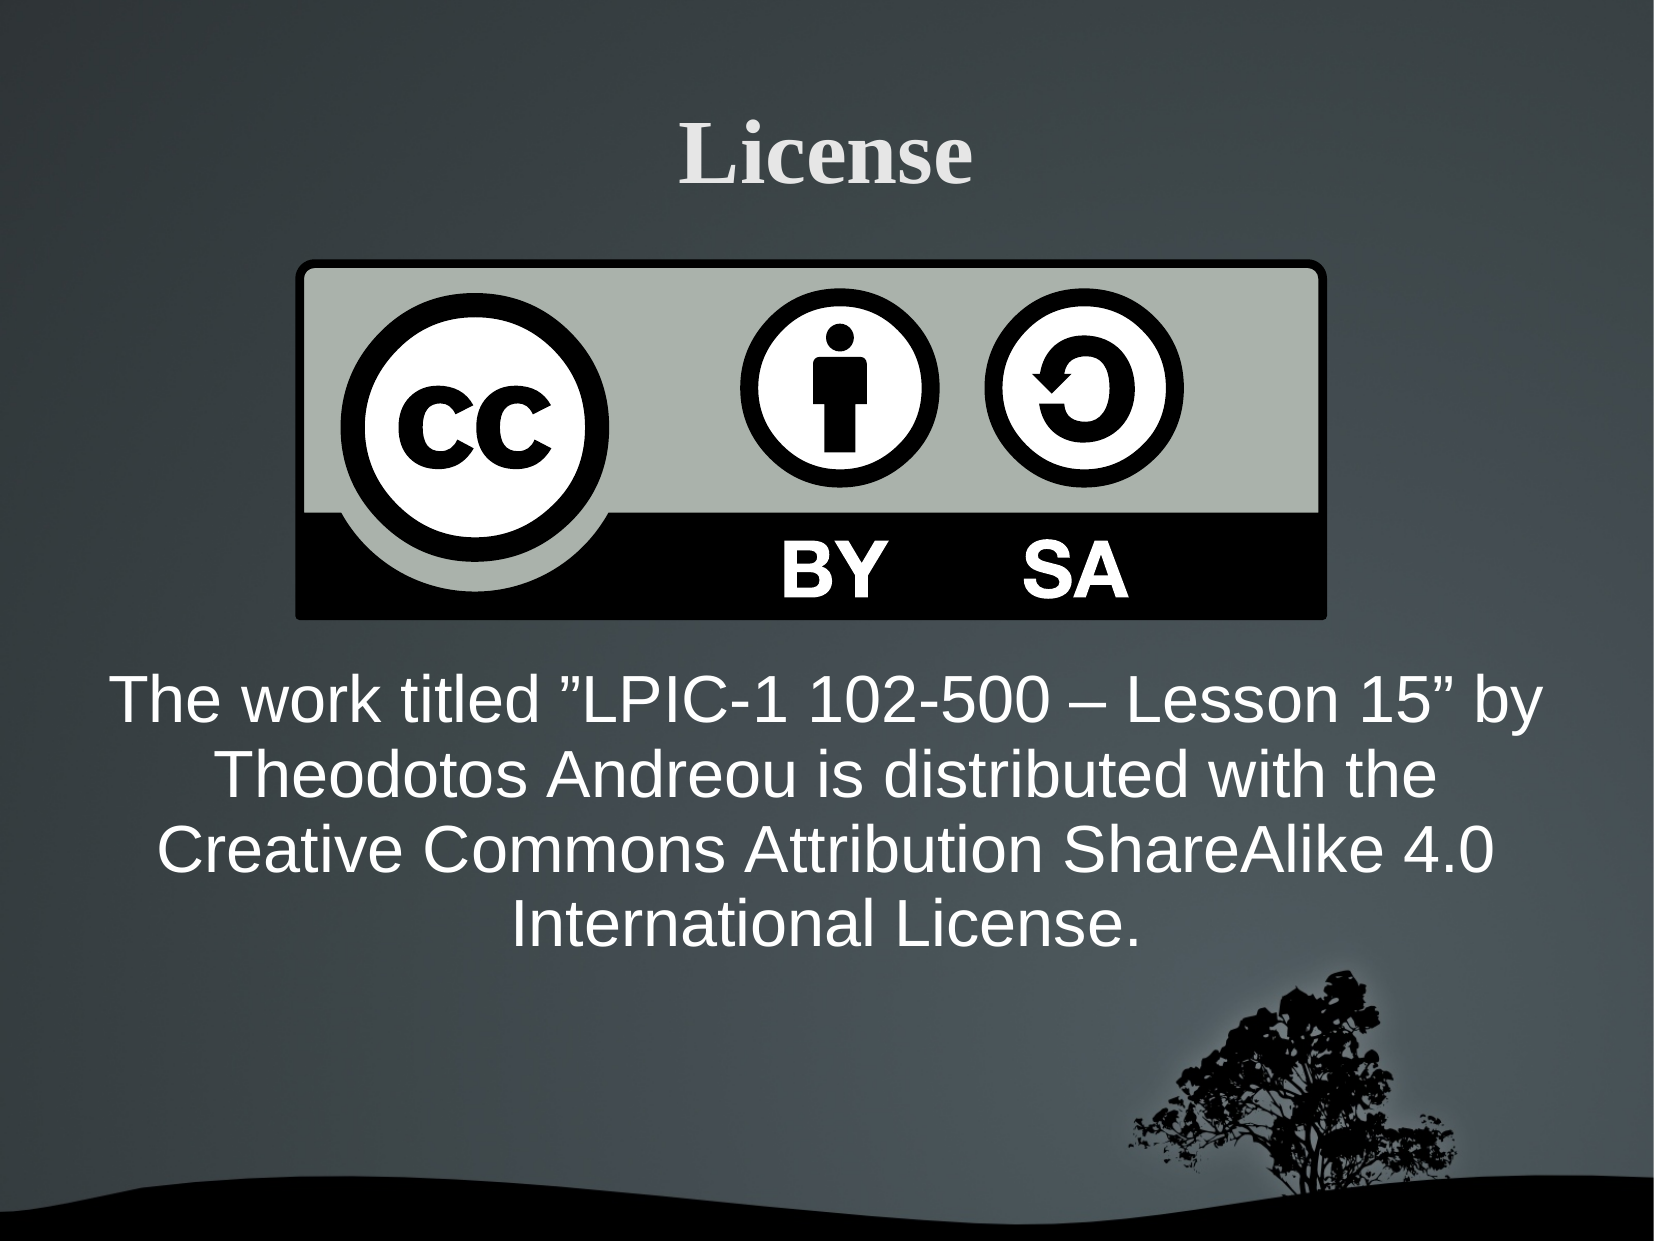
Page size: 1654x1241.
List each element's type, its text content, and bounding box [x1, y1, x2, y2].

subtitle The work titled ”LPIC-1 102-500 – Lesson 15” by Theodotos Andreou is distributed with the Creative Commons Attribution ShareAlike 4.0 International License. [82, 290, 1571, 1109]
title License [82, 49, 1571, 257]
picture [0, 0, 1654, 1241]
